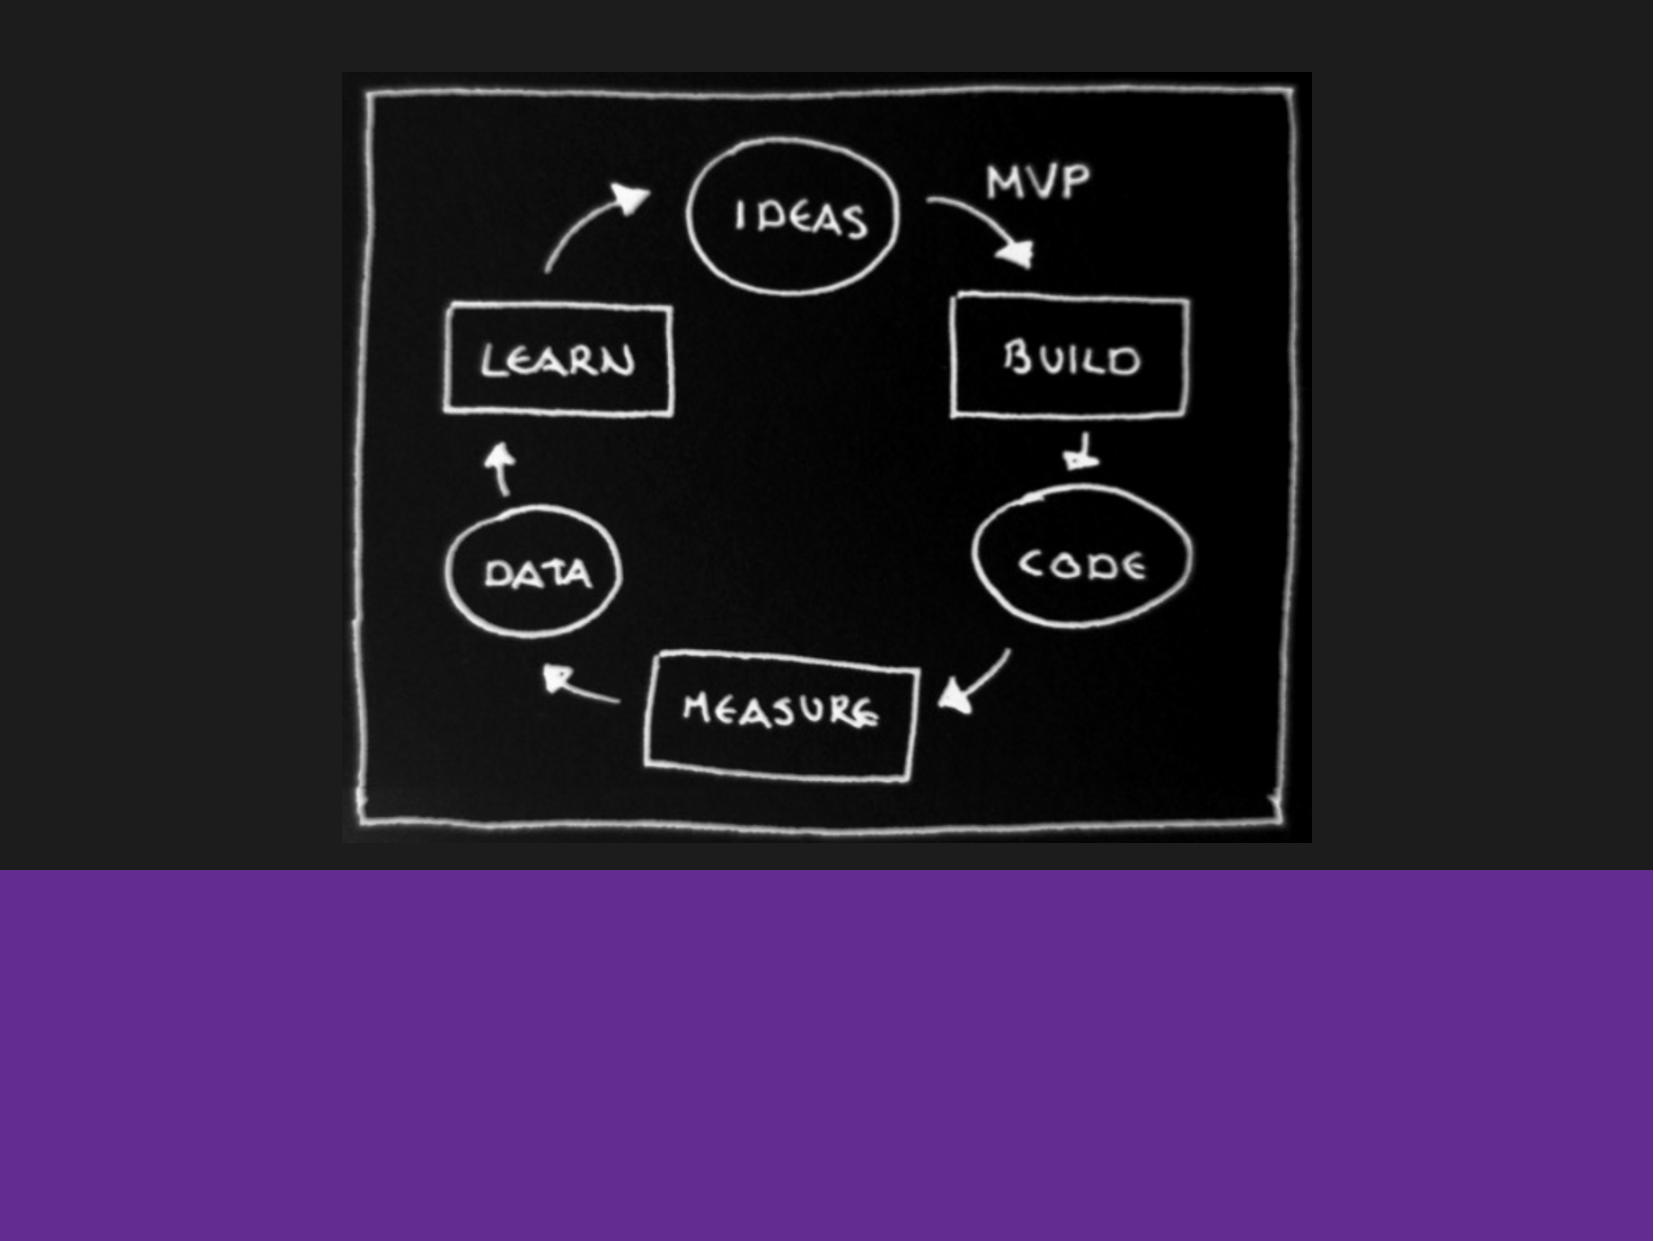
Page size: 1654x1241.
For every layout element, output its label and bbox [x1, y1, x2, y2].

picture [342, 72, 1312, 844]
